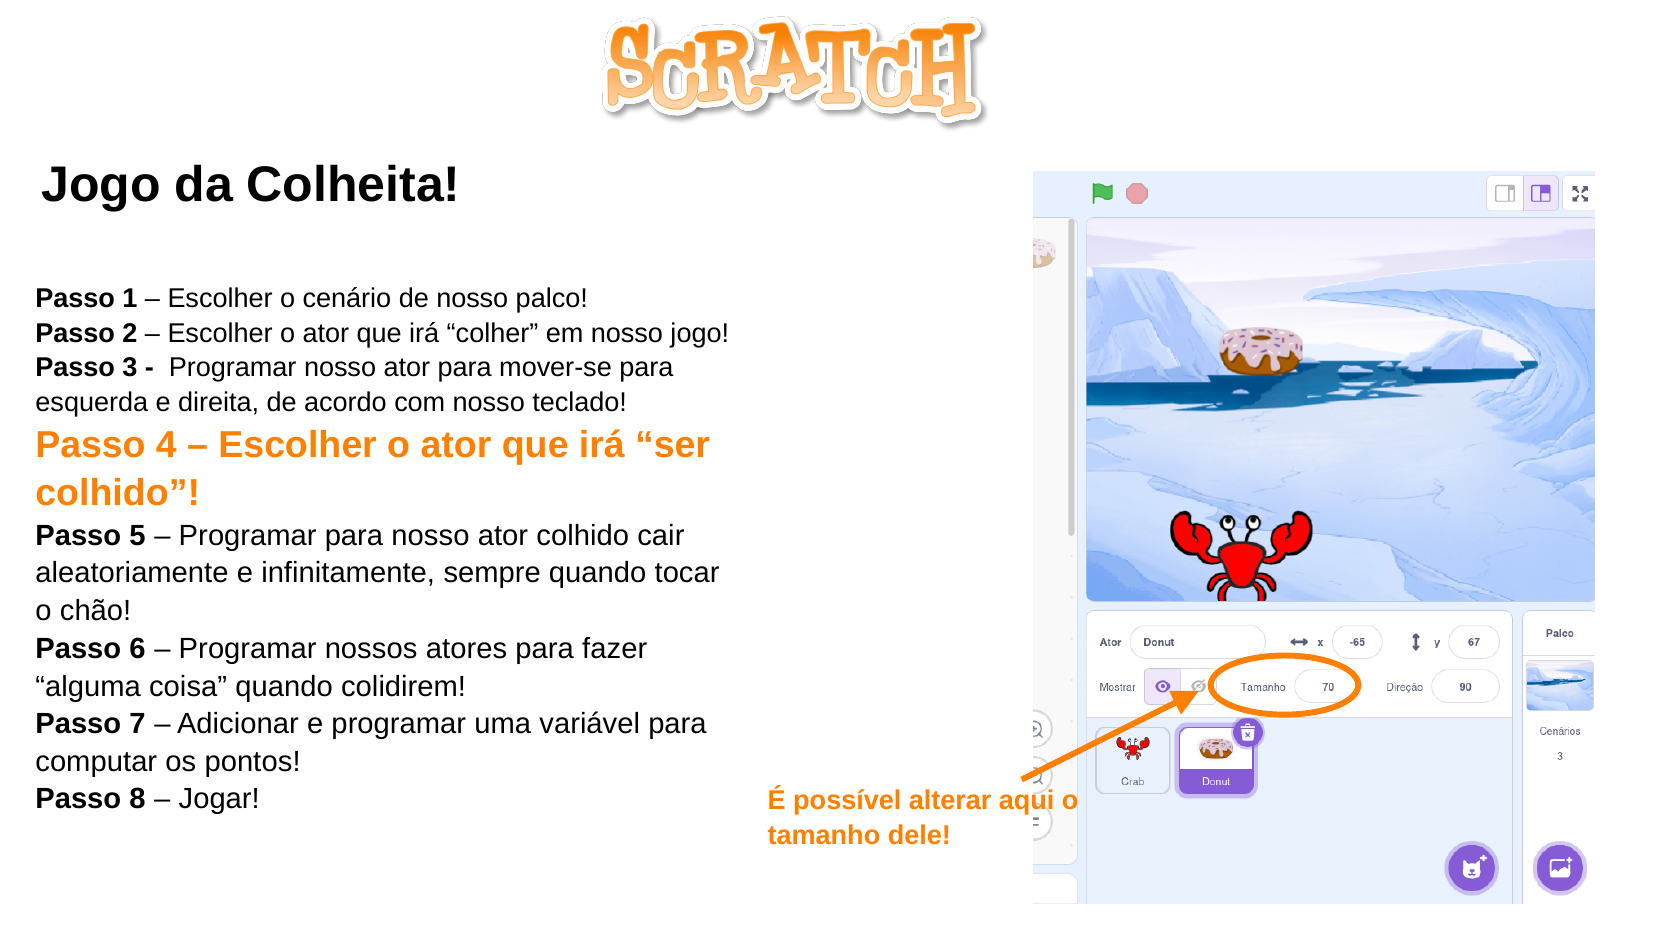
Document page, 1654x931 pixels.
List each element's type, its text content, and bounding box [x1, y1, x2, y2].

title É possível alterar aqui o tamanho dele! [767, 726, 1152, 904]
title Passo 1 – Escolher o cenário de nosso palco! Passo 2 – Escolher o ator que irá “colher” em nosso jogo! Passo 3 - Programar nosso ator para mover-se para esquerda e direita, de acordo com nosso teclado! Passo 4 – Escolher o ator que irá “ser colhido”! Passo 5 – Programar para nosso ator colhido cair aleatoriamente e infinitamente, sempre quando tocar o chão! Passo 6 – Programar nossos atores para fazer “alguma coisa” quando colidirem! Passo 7 – Adicionar e programar uma variável para computar os pontos! Passo 8 – Jogar! [35, 234, 739, 859]
title Jogo da Colheita! [41, 106, 497, 234]
picture [590, 3, 1004, 143]
picture [1033, 171, 1595, 904]
